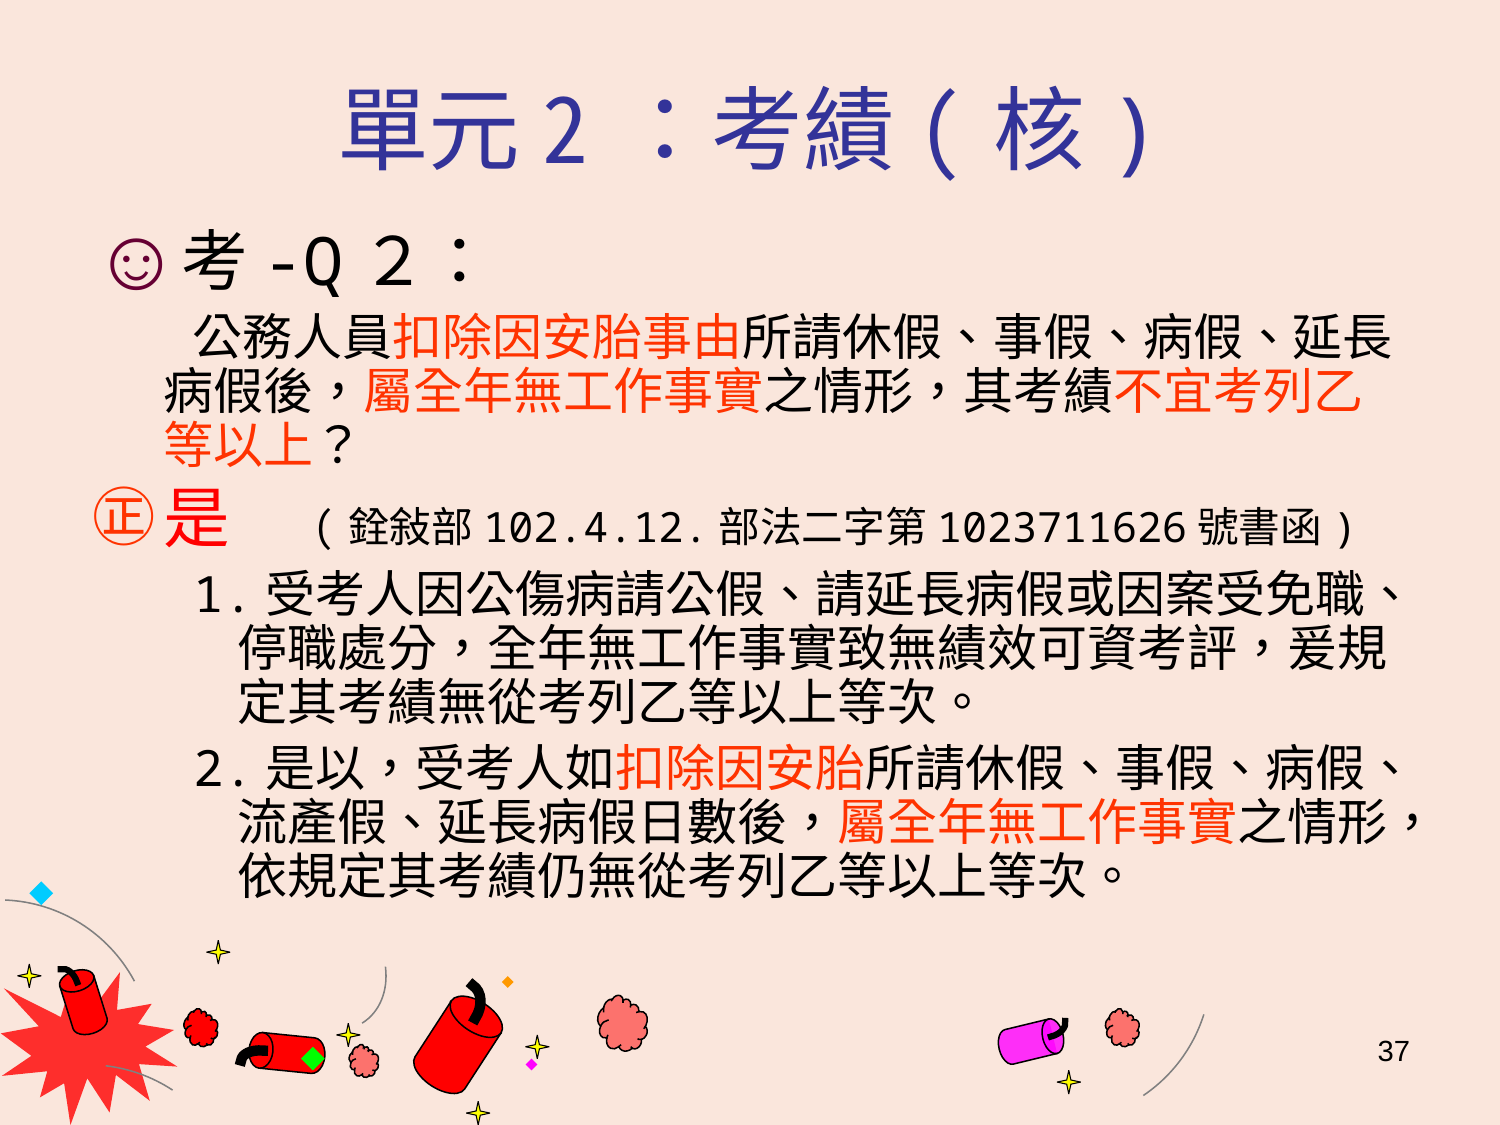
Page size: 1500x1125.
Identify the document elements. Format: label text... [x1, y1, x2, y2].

title 單元2：考績(核) [75, 45, 1426, 209]
text_box <number> [1074, 1024, 1426, 1103]
list 考-Q２： 公務人員扣除因安胎事由所請休假、事假、病假、延長病假後，屬全年無工作事實之情形，其考績不宜考列乙等以上？ 是 (銓敍部102.4.12.部法二字第1023711626號書函) 1.受考人因公傷病請公假、請延長病假或因案受免職、停職處分，全年無工作事實致無績效可資考評，爰規定其考績無從考列乙等以上等次。 2.是以，受考人如扣除因安胎所請休假、事假、病假、流產假、延長病假日數後，屬全年無工作事實之情形，依規定其考績仍無從考列乙等以上等次。 [75, 220, 1426, 977]
